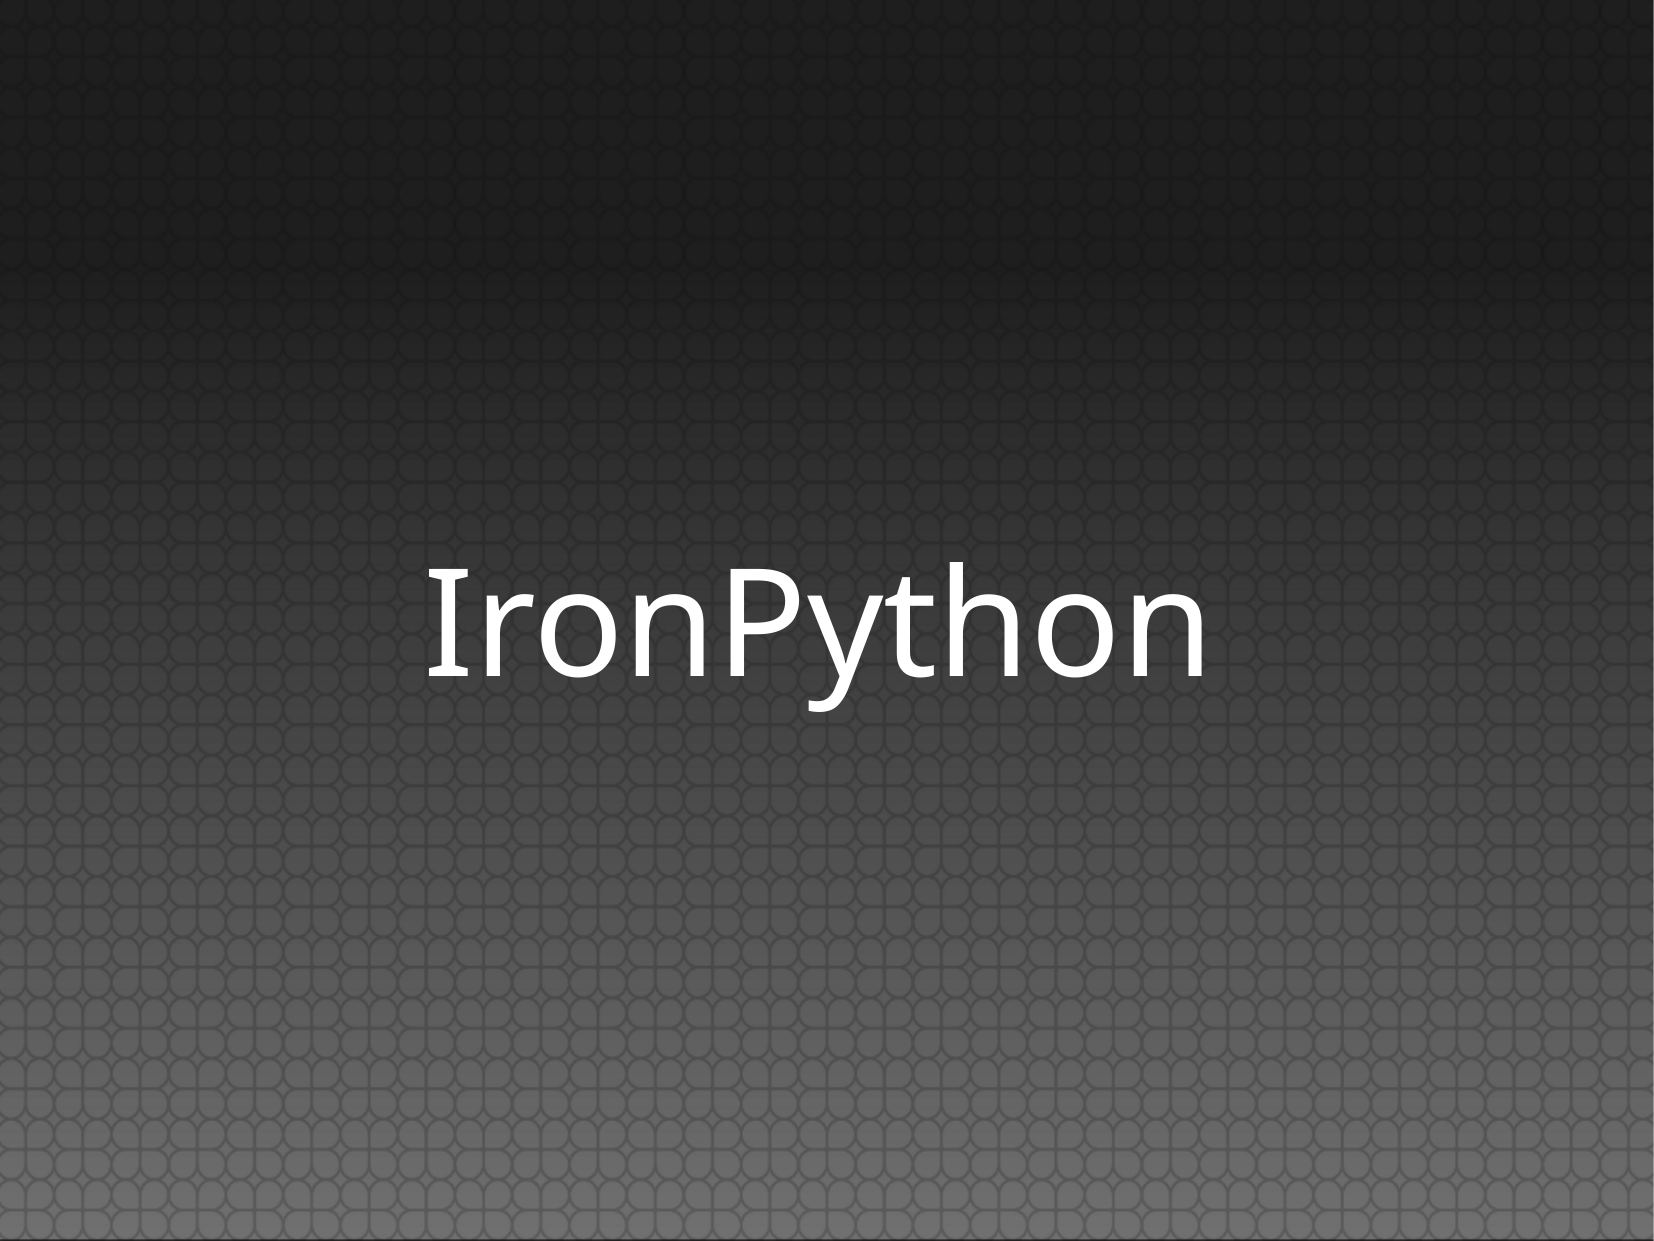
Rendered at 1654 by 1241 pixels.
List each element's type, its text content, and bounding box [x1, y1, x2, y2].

title IronPython [75, 525, 1564, 713]
picture [0, 0, 1654, 1241]
